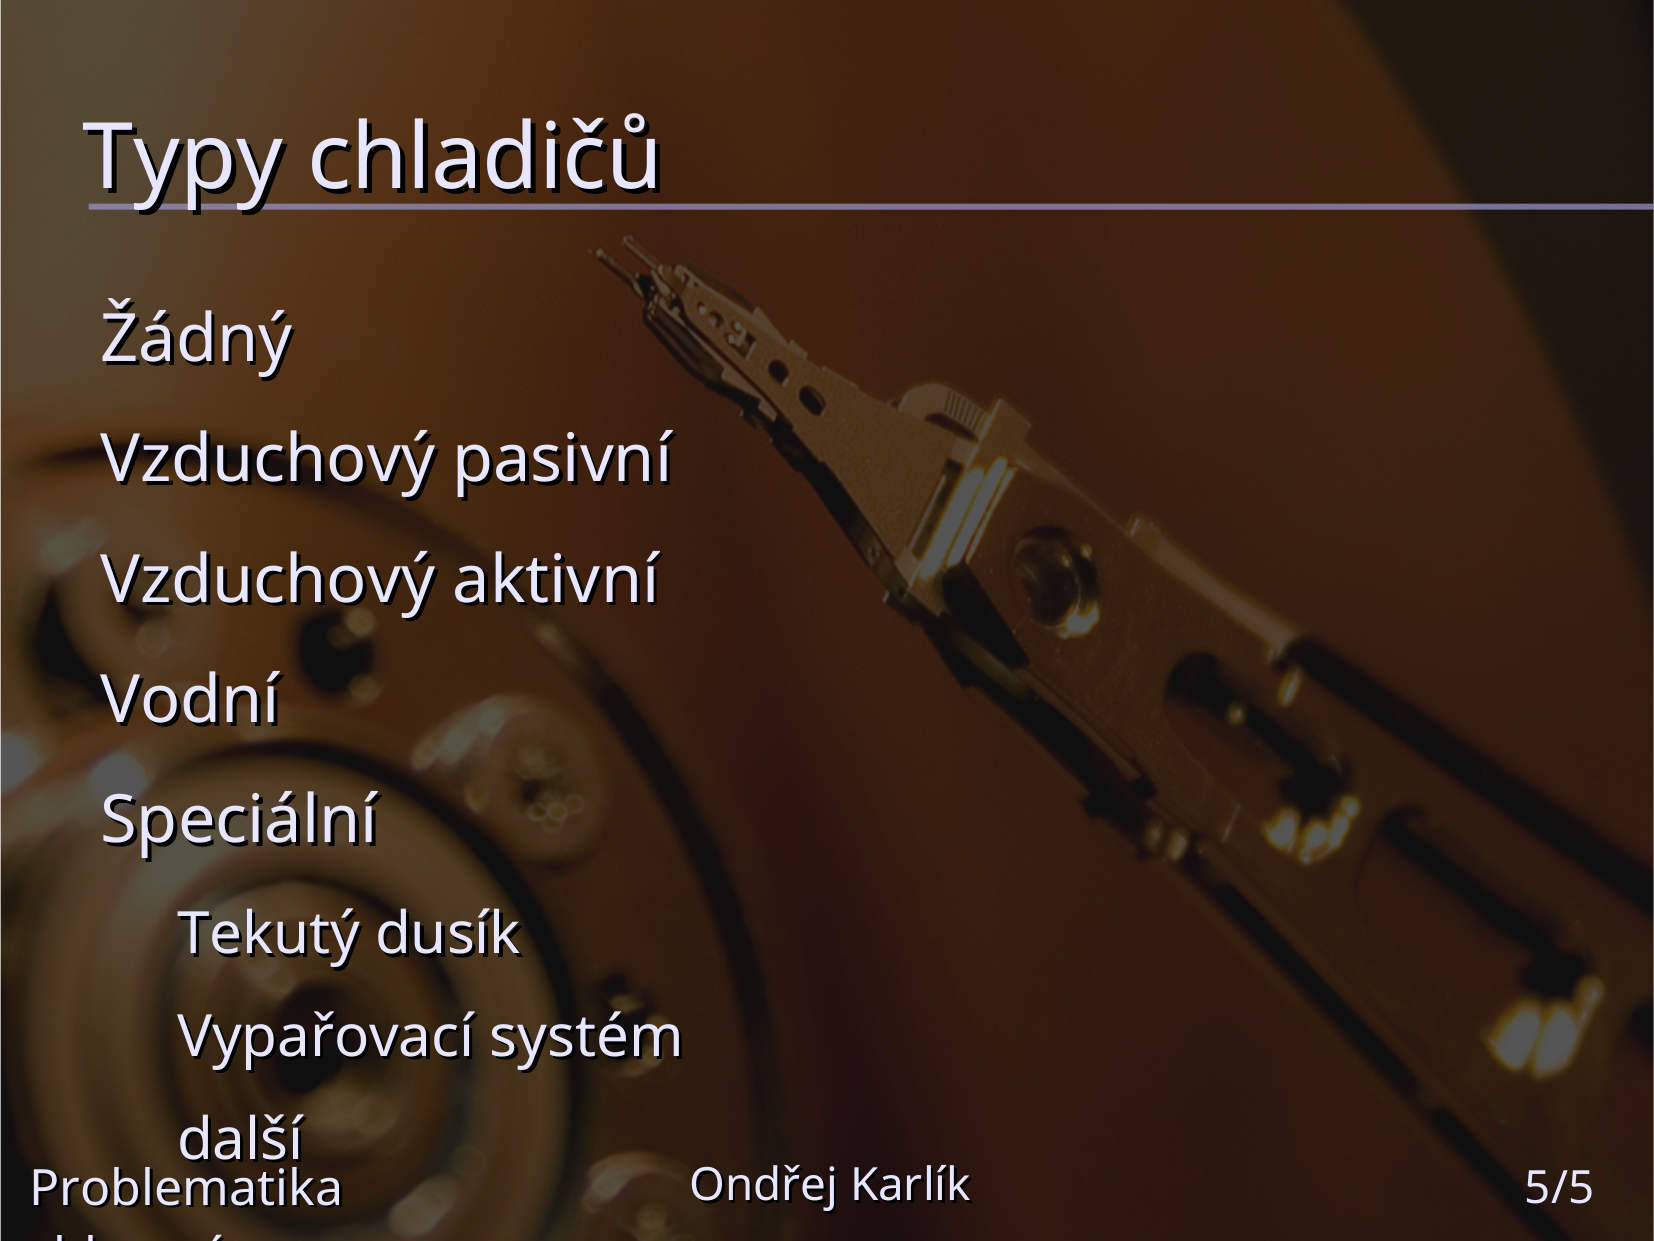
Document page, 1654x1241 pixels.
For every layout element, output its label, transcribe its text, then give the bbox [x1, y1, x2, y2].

picture [0, 0, 1654, 1241]
list Žádný Vzduchový pasivní Vzduchový aktivní Vodní Speciální Tekutý dusík Vypařovací systém další [82, 290, 1571, 1109]
title Typy chladičů [82, 49, 1571, 257]
